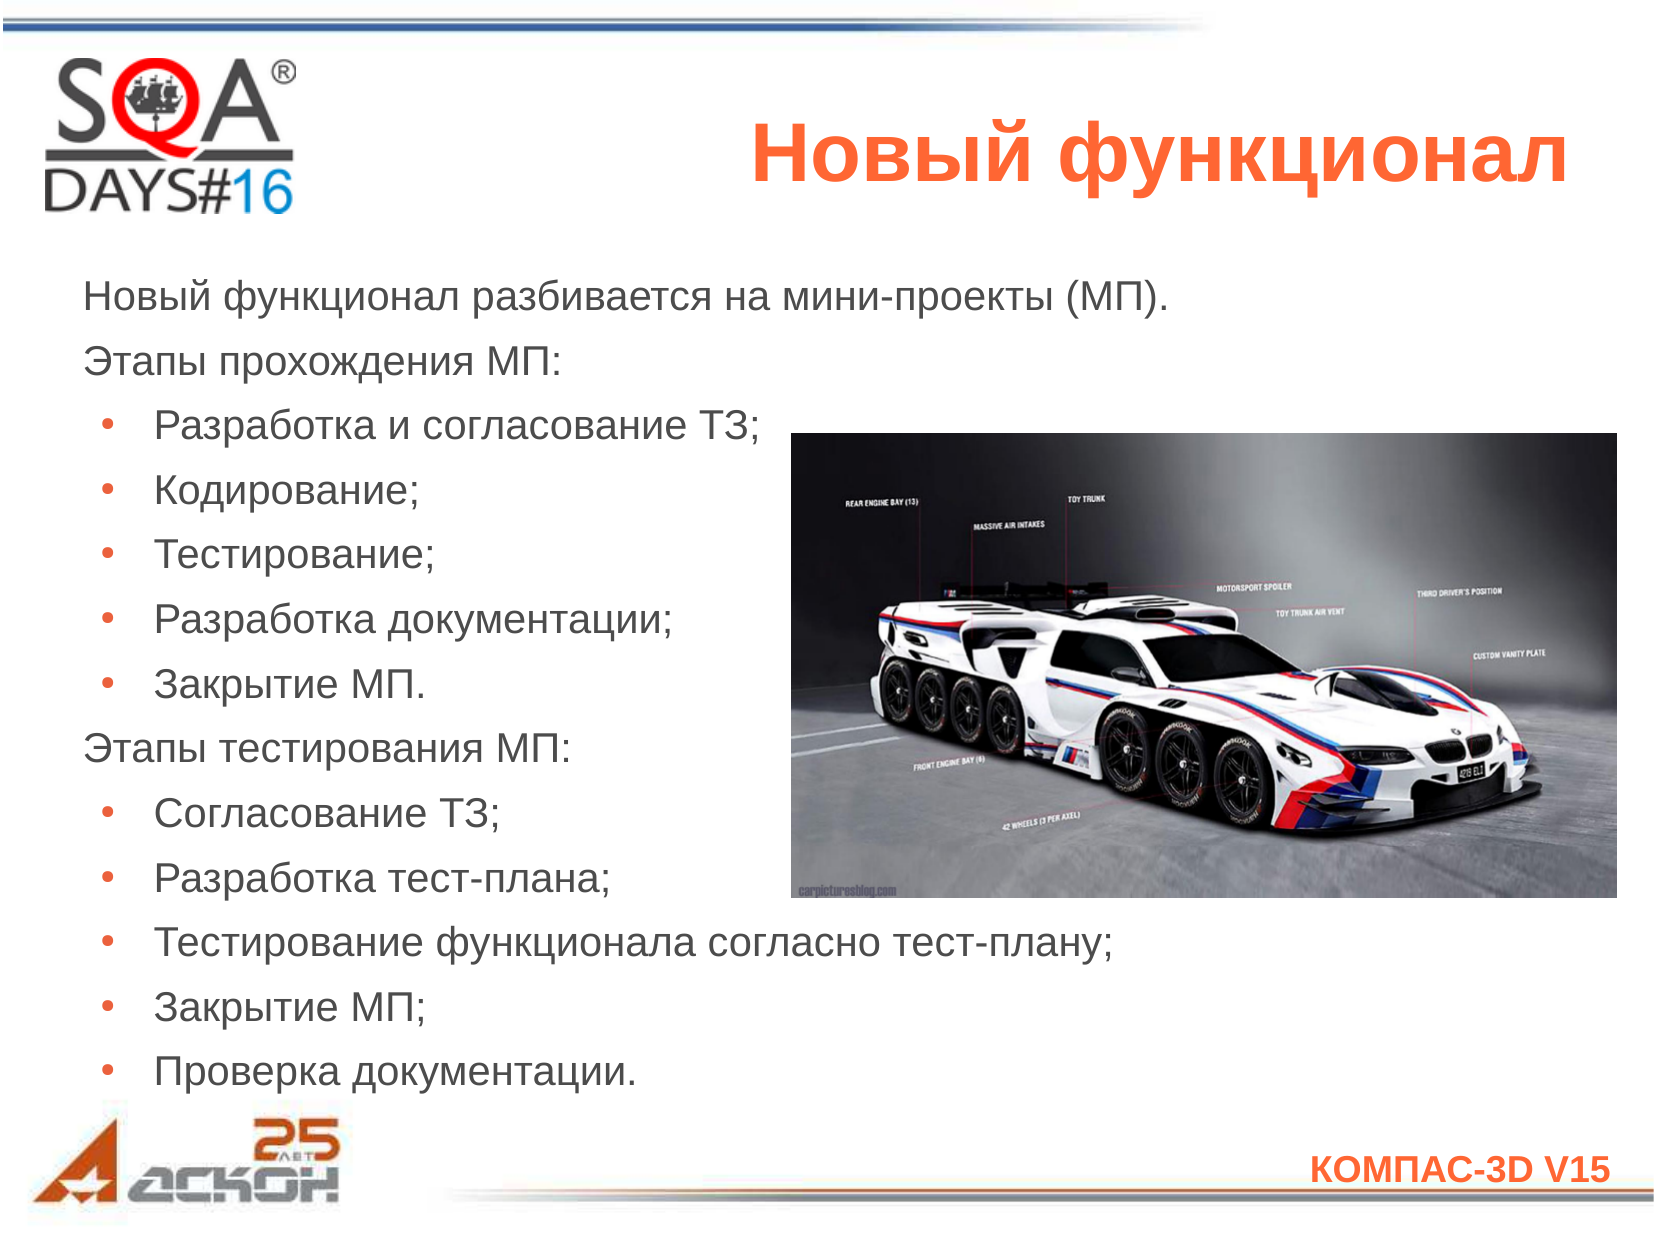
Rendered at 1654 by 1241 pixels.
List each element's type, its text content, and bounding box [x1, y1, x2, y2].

list Новый функционал разбивается на мини-проекты (МП). Этапы прохождения МП: Разработка и согласование ТЗ; Кодирование; Тестирование; Разработка документации; Закрытие МП. Этапы тестирования МП: Согласование ТЗ; Разработка тест-плана; Тестирование функционала согласно тест-плану; Закрытие МП; Проверка документации. [82, 272, 1571, 993]
picture [3, 0, 1654, 1241]
title Новый функционал [82, 49, 1571, 257]
